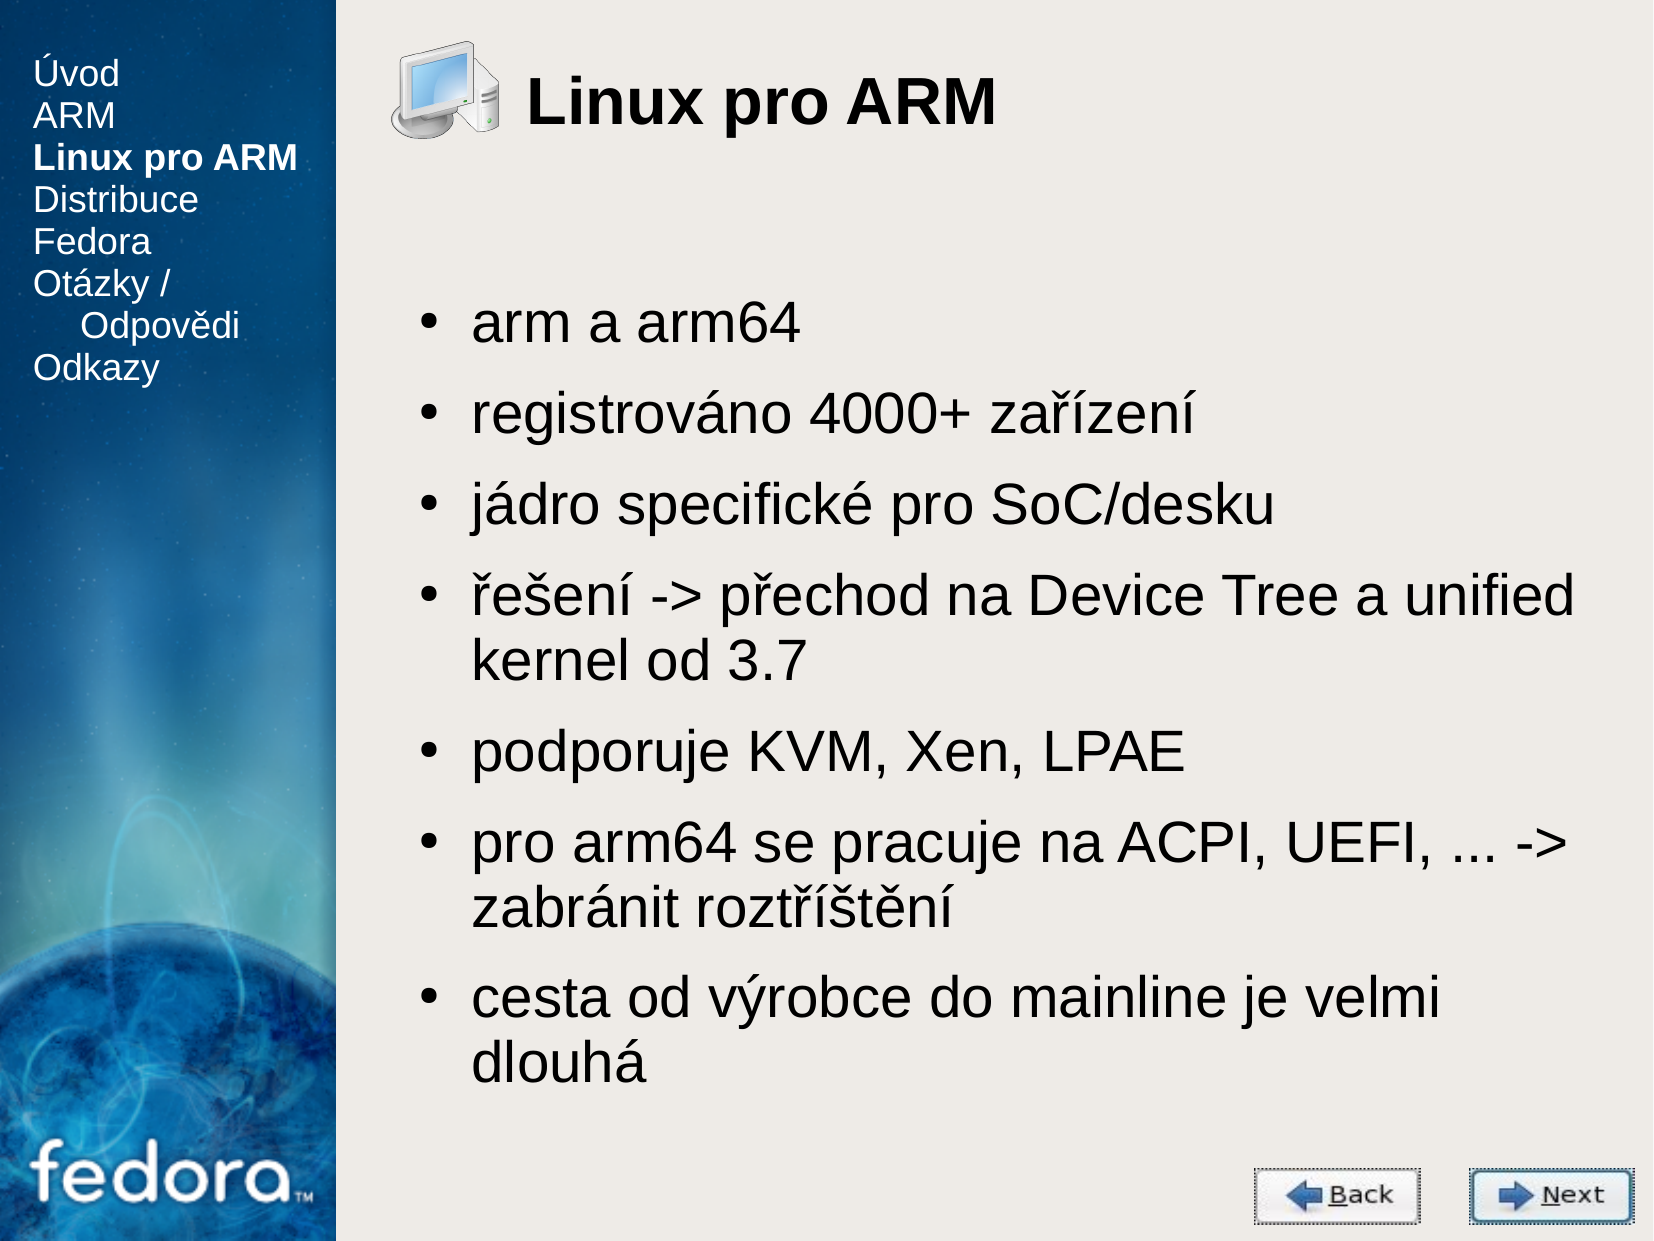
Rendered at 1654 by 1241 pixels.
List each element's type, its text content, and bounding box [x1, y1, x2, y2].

text_box Úvod ARM Linux pro ARM Distribuce Fedora Otázky / Odpovědi Odkazy [18, 45, 327, 397]
picture [0, 0, 1654, 1241]
list arm a arm64 registrováno 4000+ zařízení jádro specifické pro SoC/desku řešení -> přechod na Device Tree a unified kernel od 3.7 podporuje KVM, Xen, LPAE pro arm64 se pracuje na ACPI, UEFI, ... -> zabránit roztříštění cesta od výrobce do mainline je velmi dlouhá [400, 290, 1617, 1096]
text_box Linux pro ARM [511, 56, 1316, 147]
